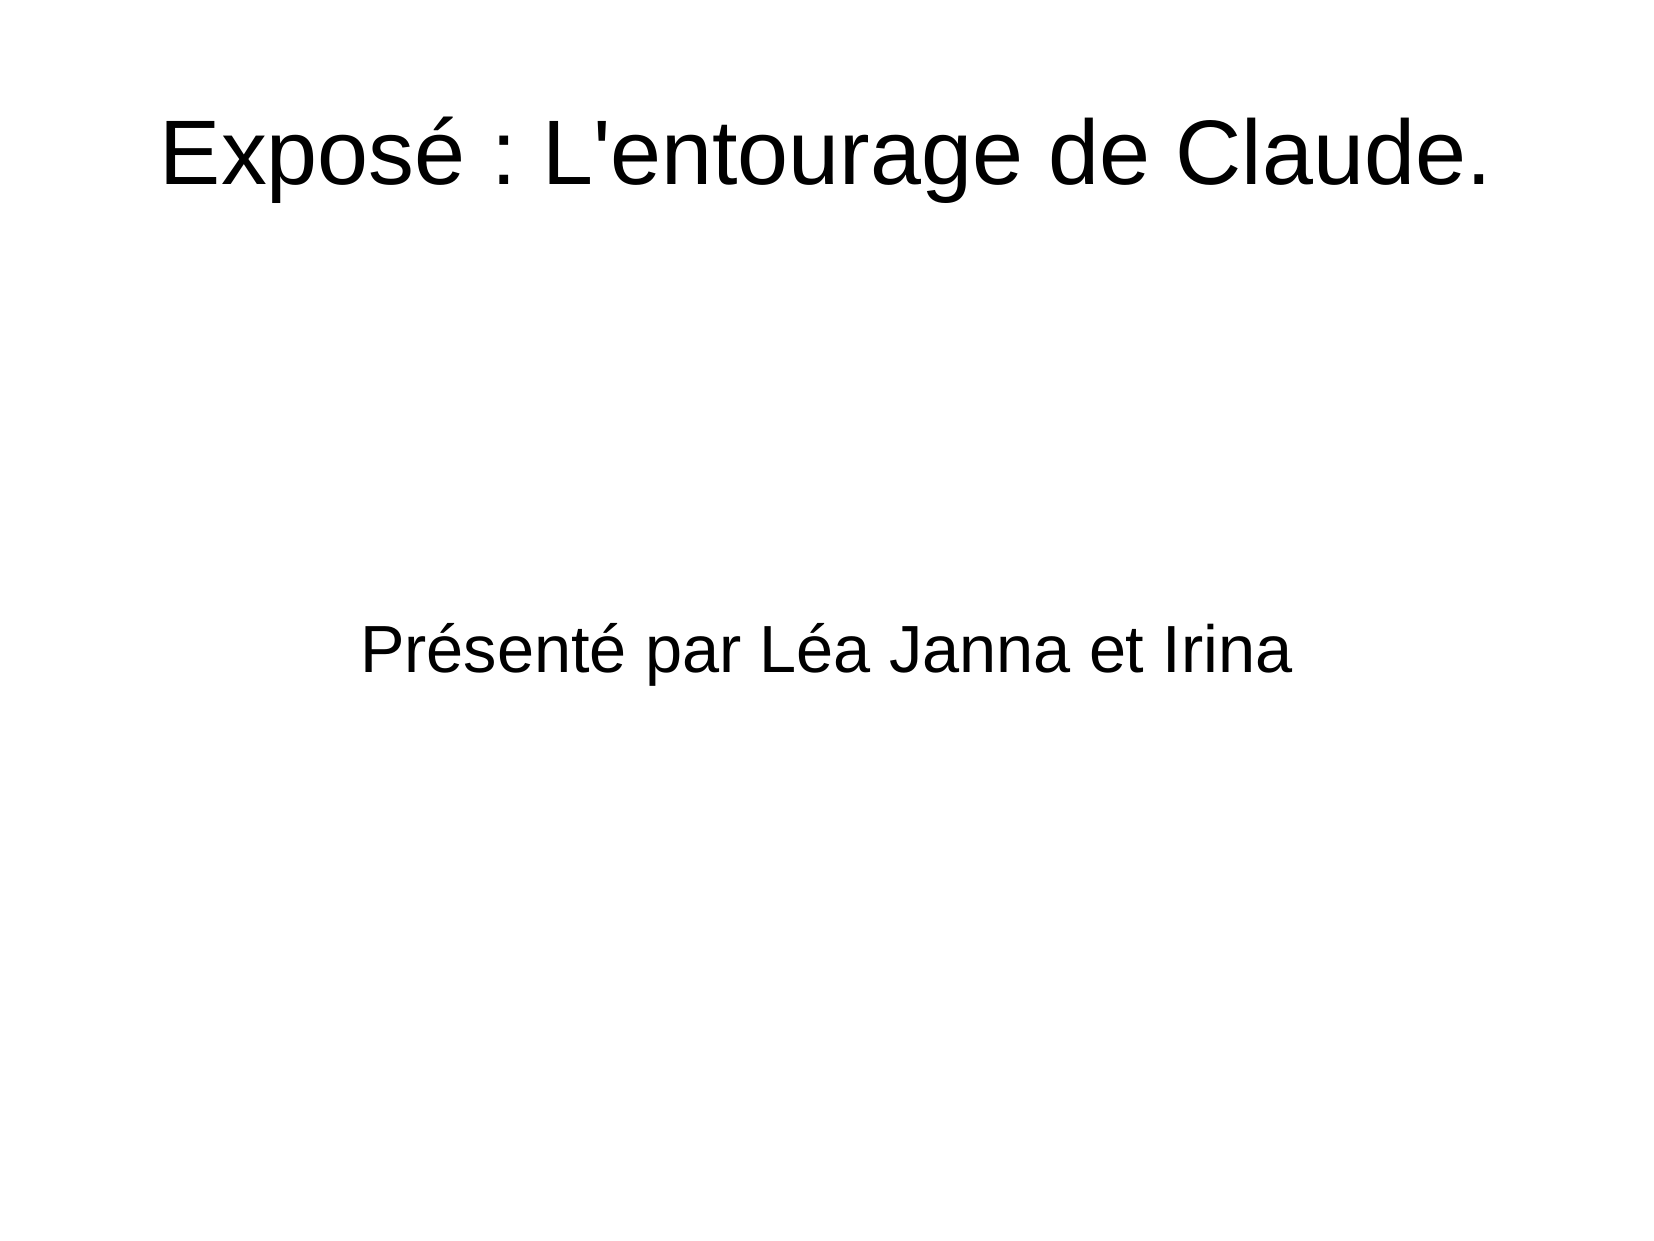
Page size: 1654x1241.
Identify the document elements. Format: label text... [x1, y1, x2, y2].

subtitle Présenté par Léa Janna et Irina [82, 290, 1571, 1010]
title Exposé : L'entourage de Claude. [82, 49, 1571, 257]
